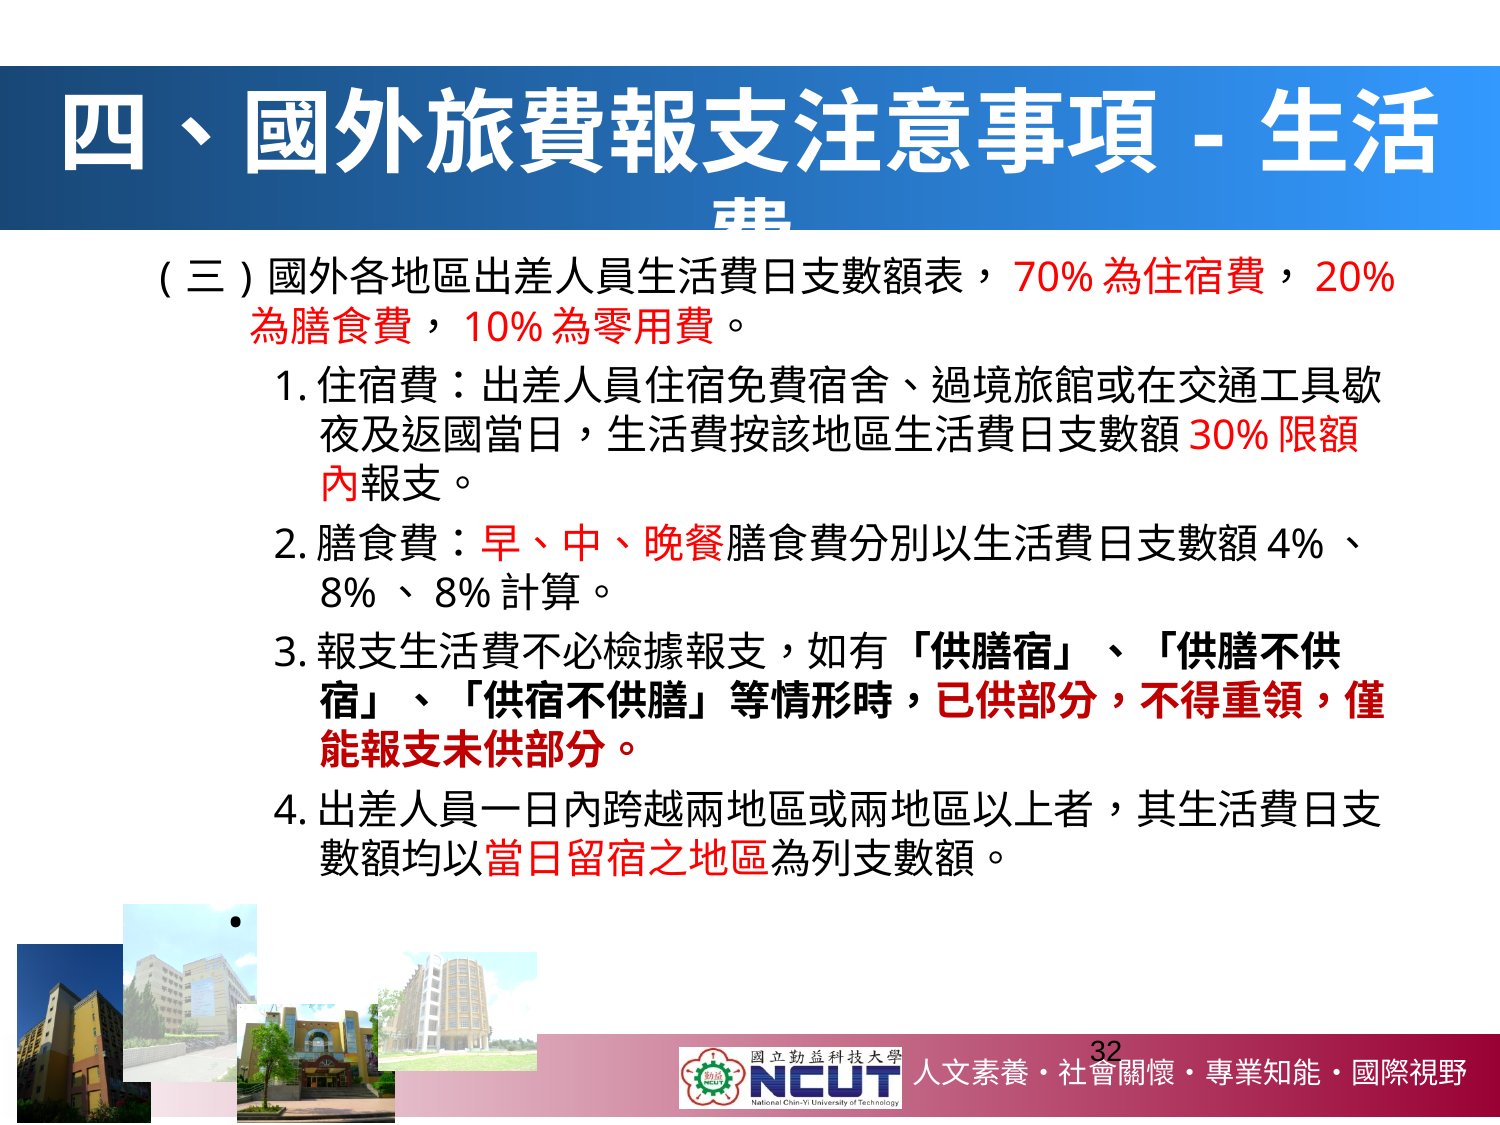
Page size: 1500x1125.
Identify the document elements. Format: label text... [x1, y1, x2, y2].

text_box [1074, 1024, 1426, 1103]
list (三)國外各地區出差人員生活費日支數額表，70%為住宿費，20%為膳食費，10%為零用費。 1.住宿費：出差人員住宿免費宿舍、過境旅館或在交通工具歇夜及返國當日，生活費按該地區生活費日支數額30%限額內報支。 2.膳食費：早、中、晚餐膳食費分別以生活費日支數額4%、8%、8%計算。 3.報支生活費不必檢據報支，如有「供膳宿」、「供膳不供宿」、「供宿不供膳」等情形時，已供部分，不得重領，僅能報支未供部分。 4.出差人員一日內跨越兩地區或兩地區以上者，其生活費日支數額均以當日留宿之地區為列支數額。 [41, 243, 1412, 1035]
title 四、國外旅費報支注意事項-生活費 [0, 66, 1500, 230]
